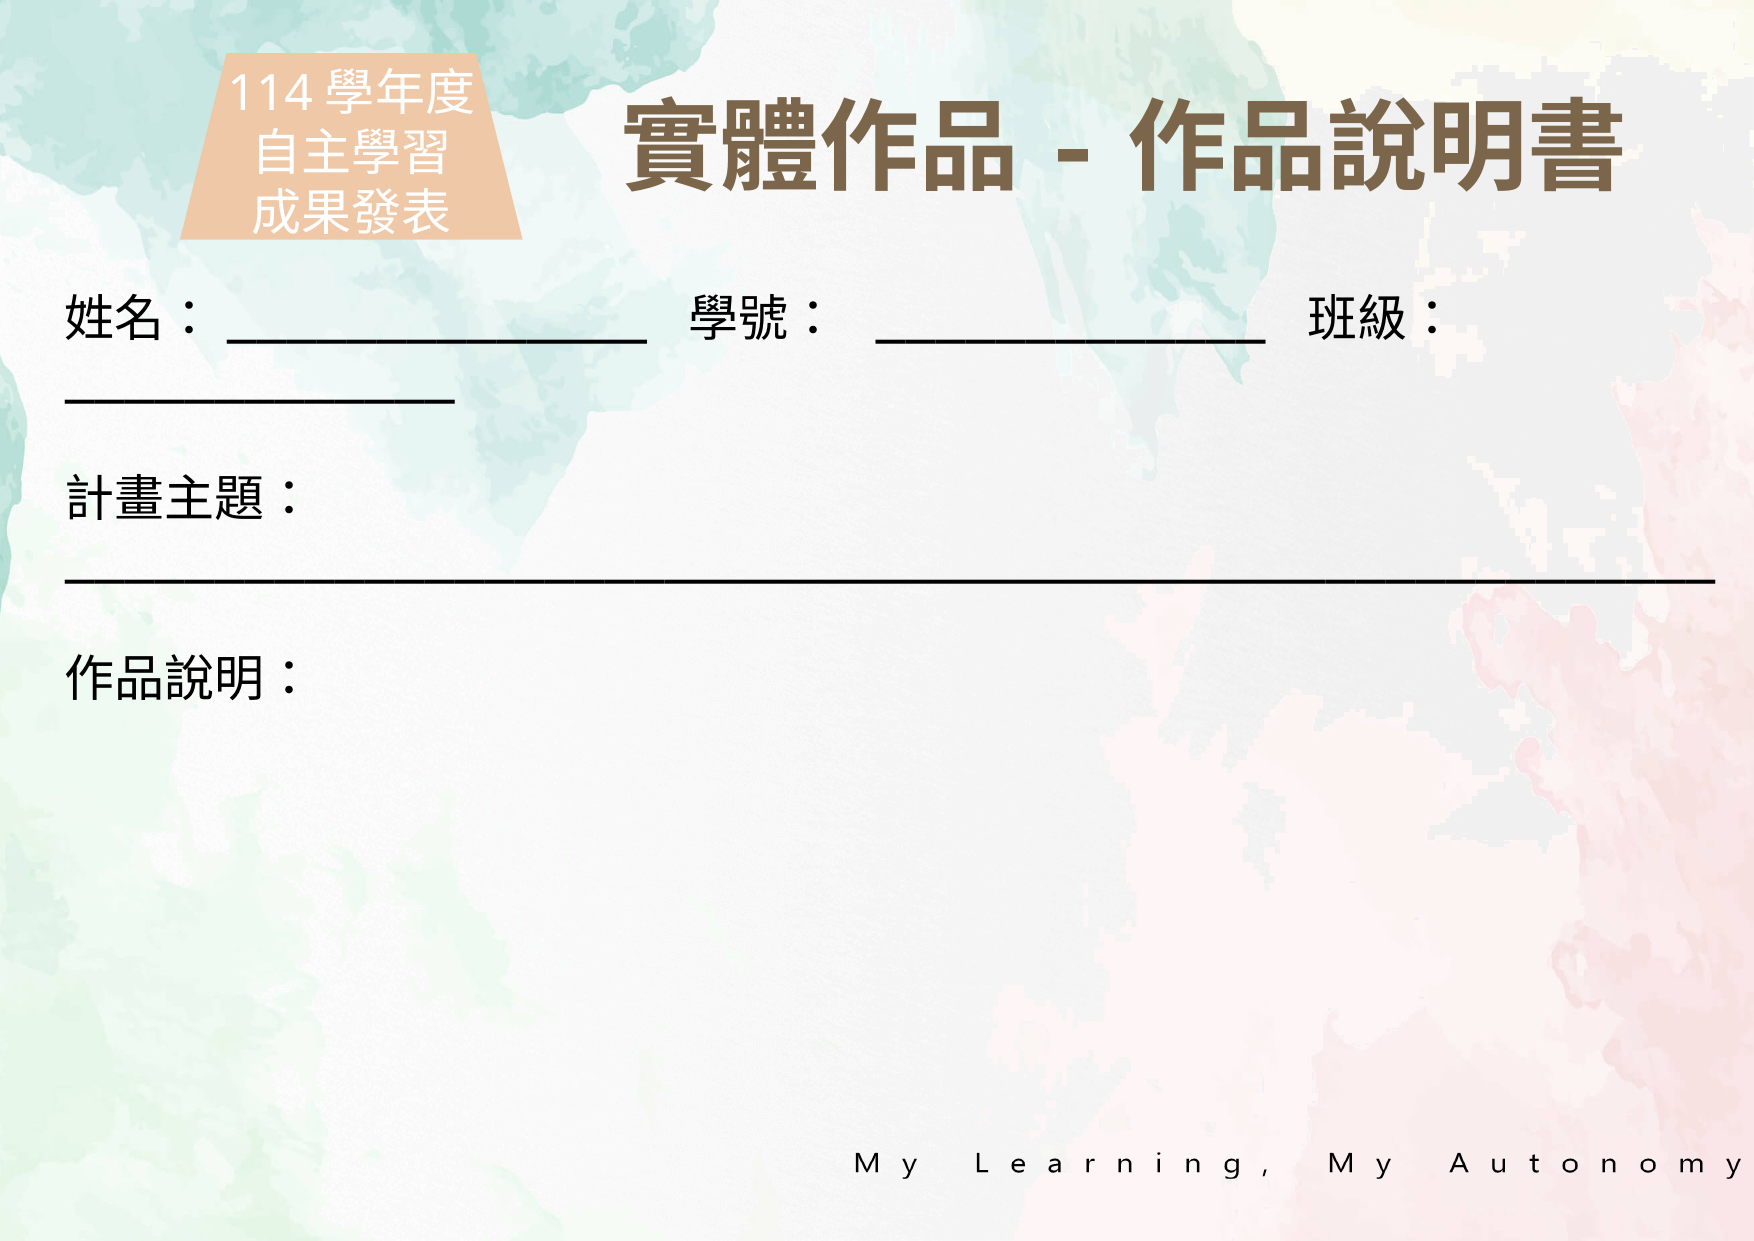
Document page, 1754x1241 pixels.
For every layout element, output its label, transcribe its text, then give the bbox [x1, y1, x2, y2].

text_box 114學年度 自主學習 成果發表 [179, 53, 523, 240]
text_box 實體作品-作品說明書 [605, 74, 1692, 210]
picture [0, 0, 1754, 1241]
text_box 姓名：______________ 學號： _____________ 班級： _____________ 計畫主題：_______________________________________________________ 作品說明： [50, 278, 1730, 1194]
